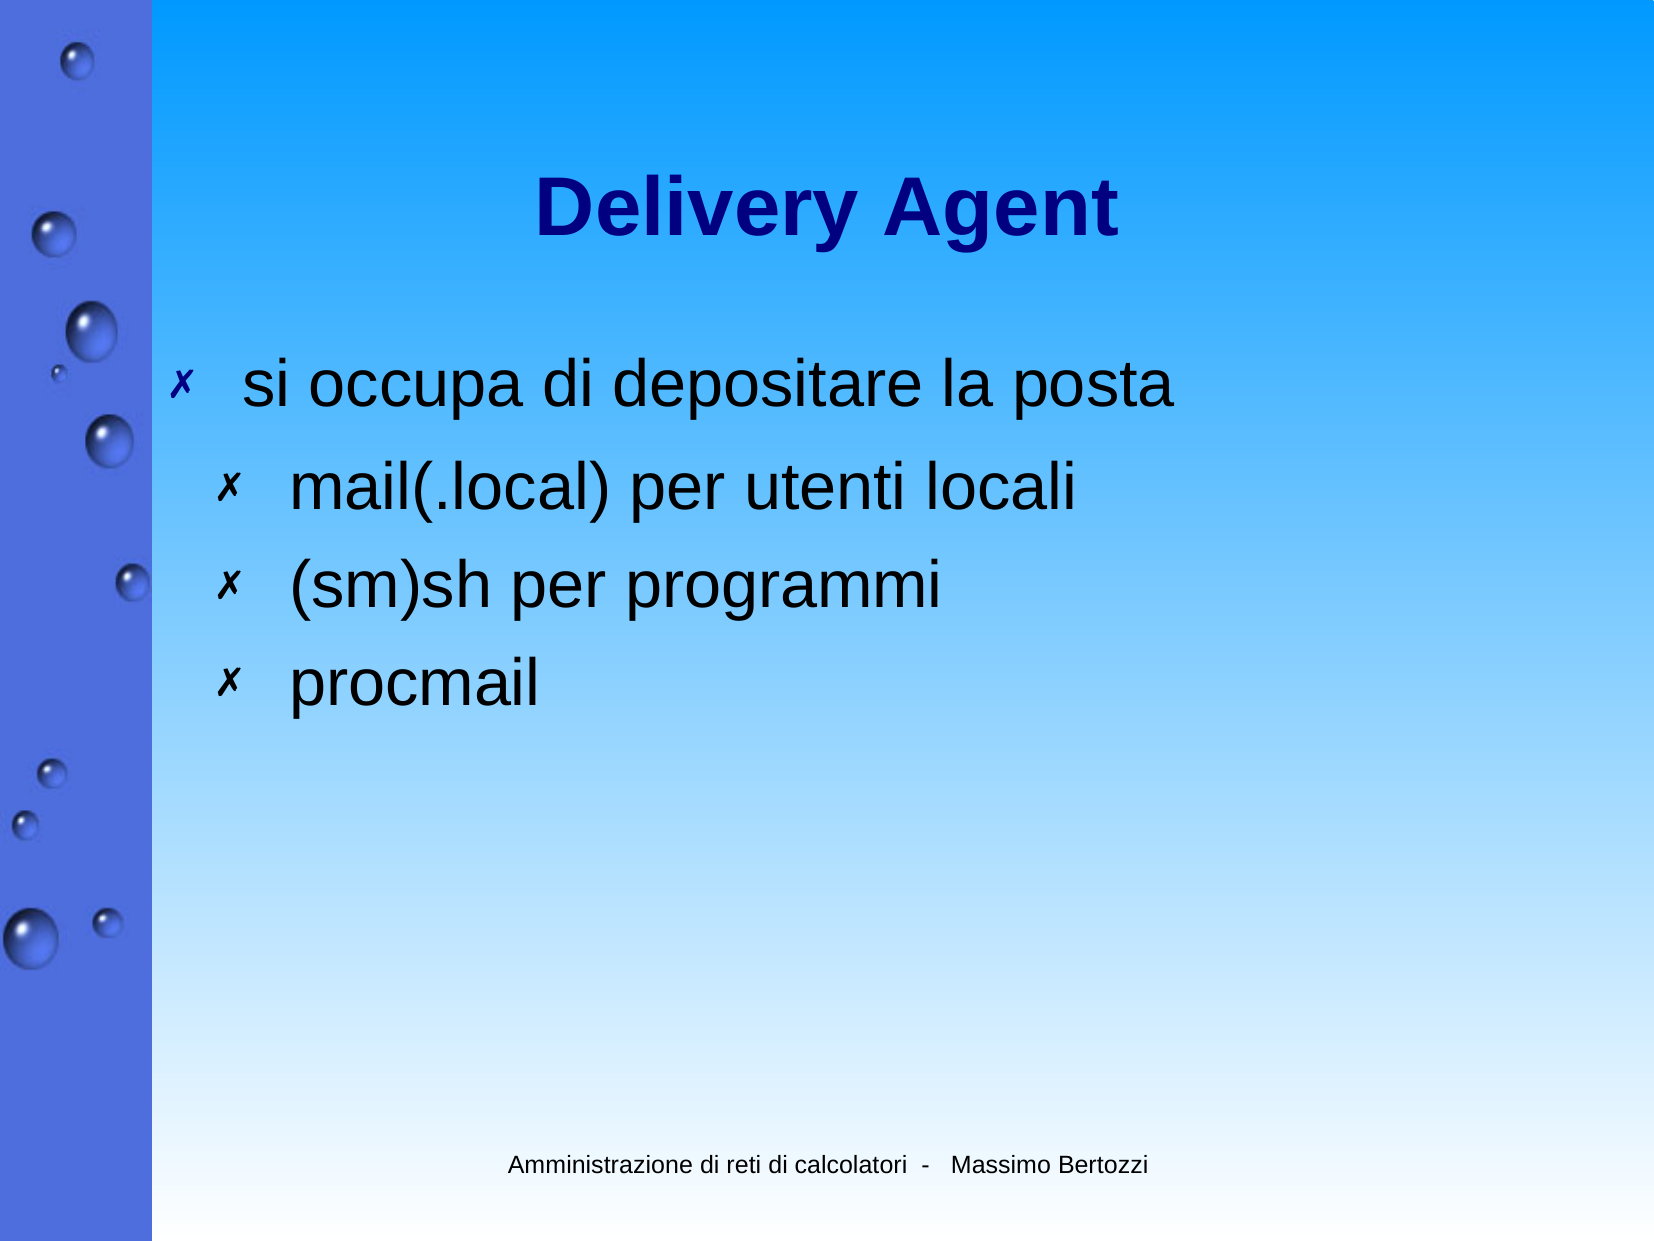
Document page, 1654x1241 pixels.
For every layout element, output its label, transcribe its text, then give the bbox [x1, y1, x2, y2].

list si occupa di depositare la posta mail(.local) per utenti locali (sm)sh per programmi procmail [159, 346, 1572, 1128]
title Delivery Agent [121, 102, 1534, 311]
picture [0, 0, 152, 1241]
